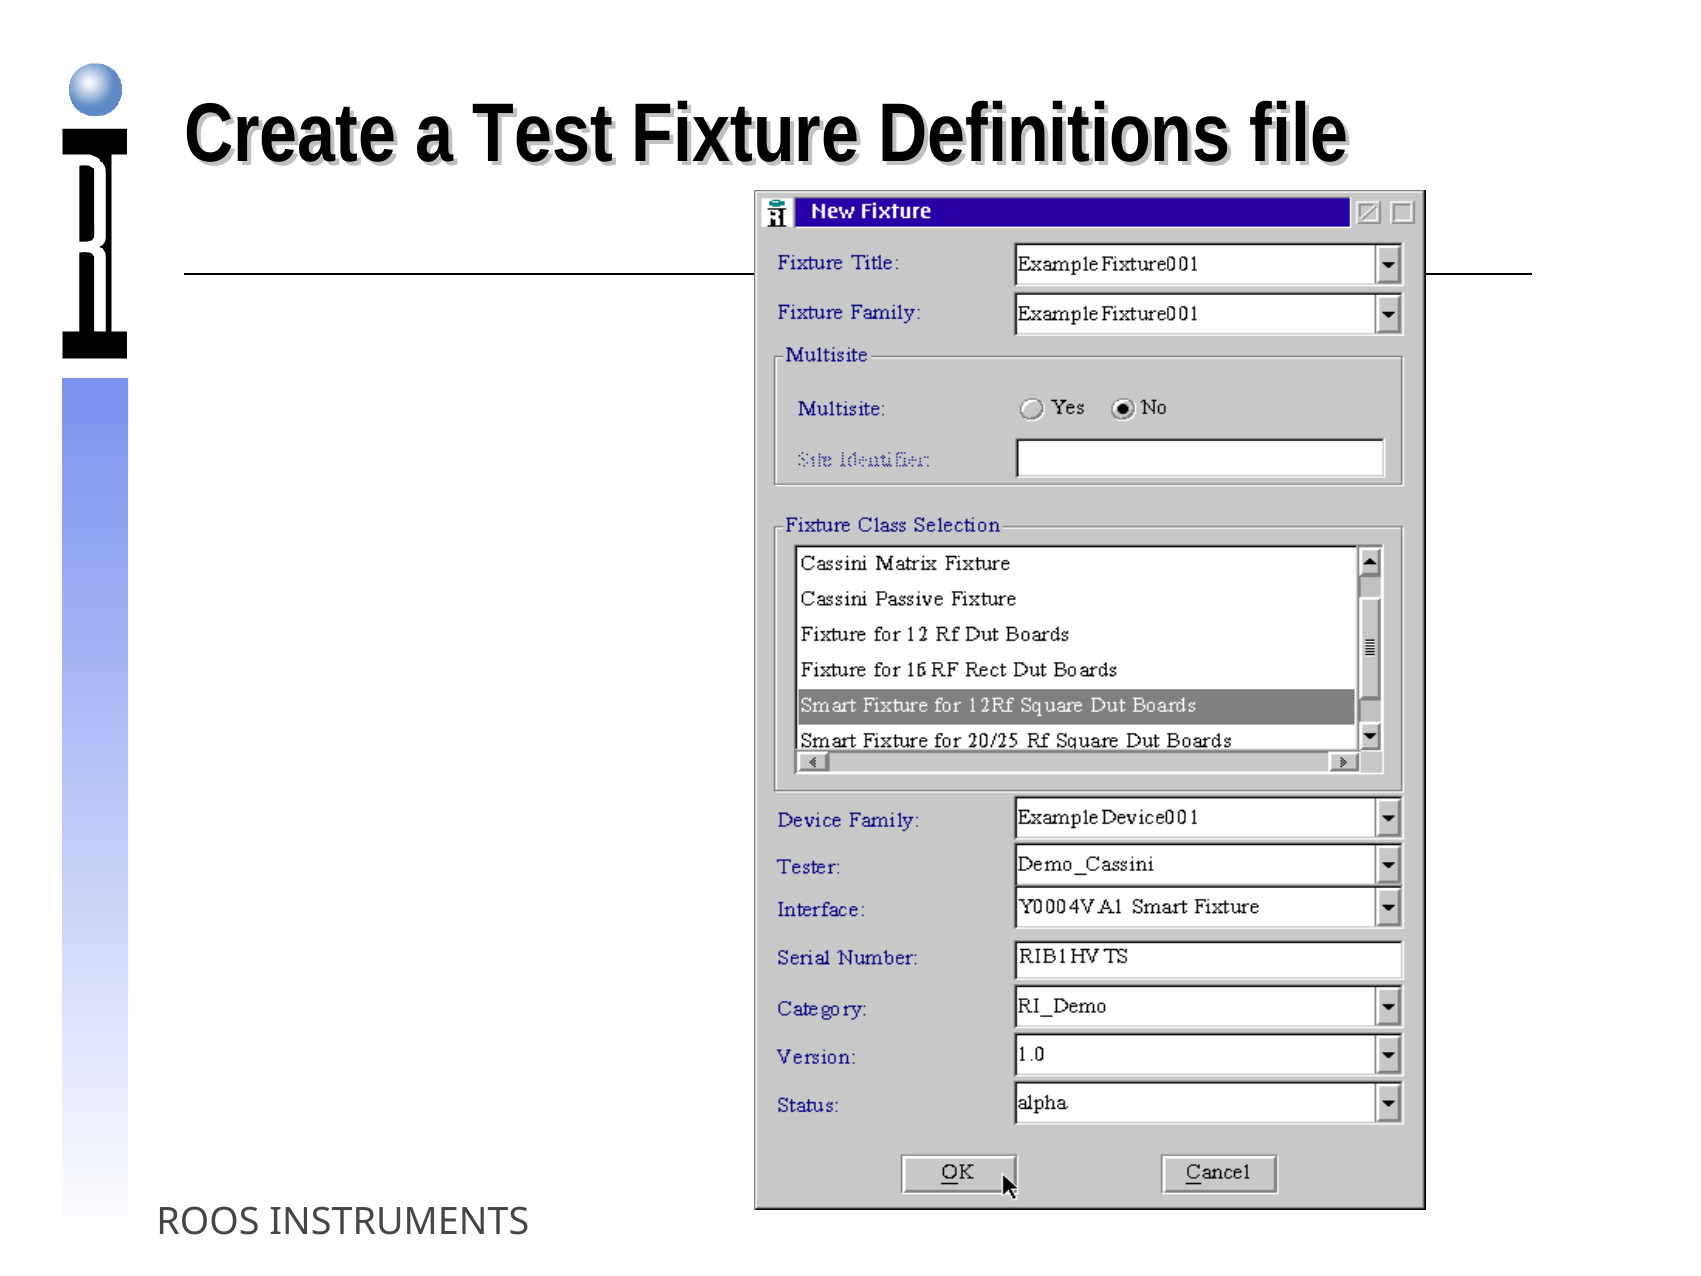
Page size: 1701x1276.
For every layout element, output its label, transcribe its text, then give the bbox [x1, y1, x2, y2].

picture [754, 190, 1426, 1210]
text_box Create a Test Fixture Definitions file [184, 92, 1539, 268]
text_box [66, 19, 1652, 92]
